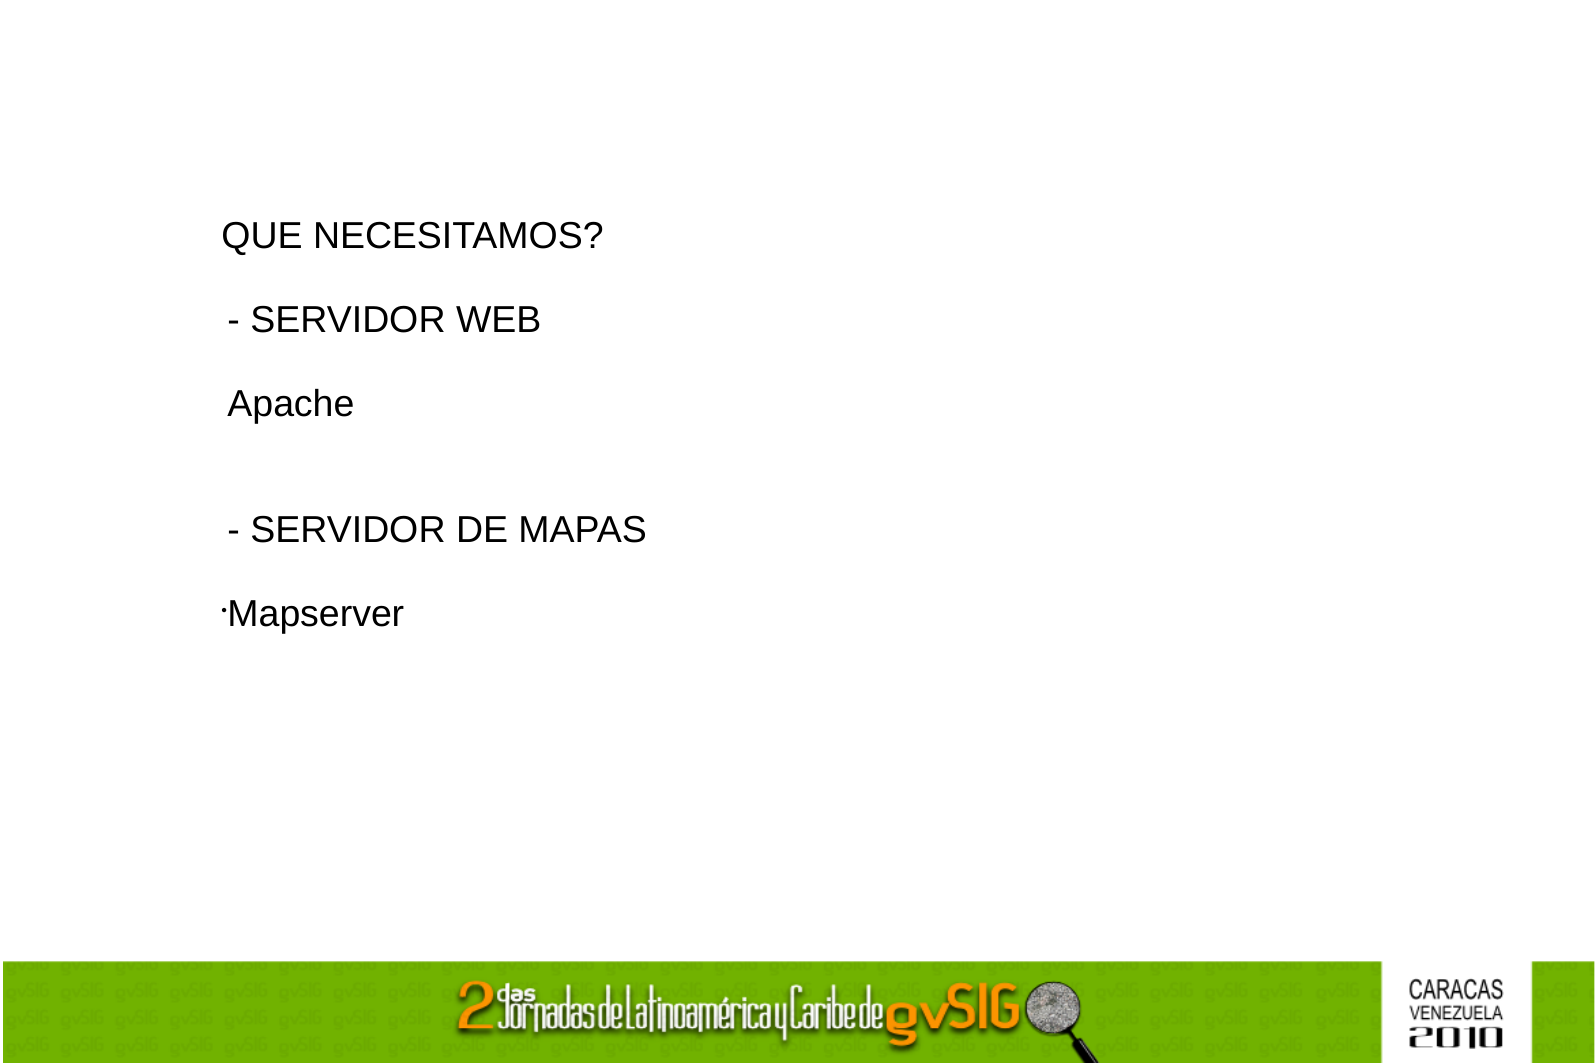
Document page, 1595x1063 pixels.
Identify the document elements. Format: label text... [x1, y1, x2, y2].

text_box QUE NECESITAMOS? - SERVIDOR WEB Apache - SERVIDOR DE MAPAS Mapserver [206, 206, 672, 687]
picture [3, 0, 1595, 1063]
